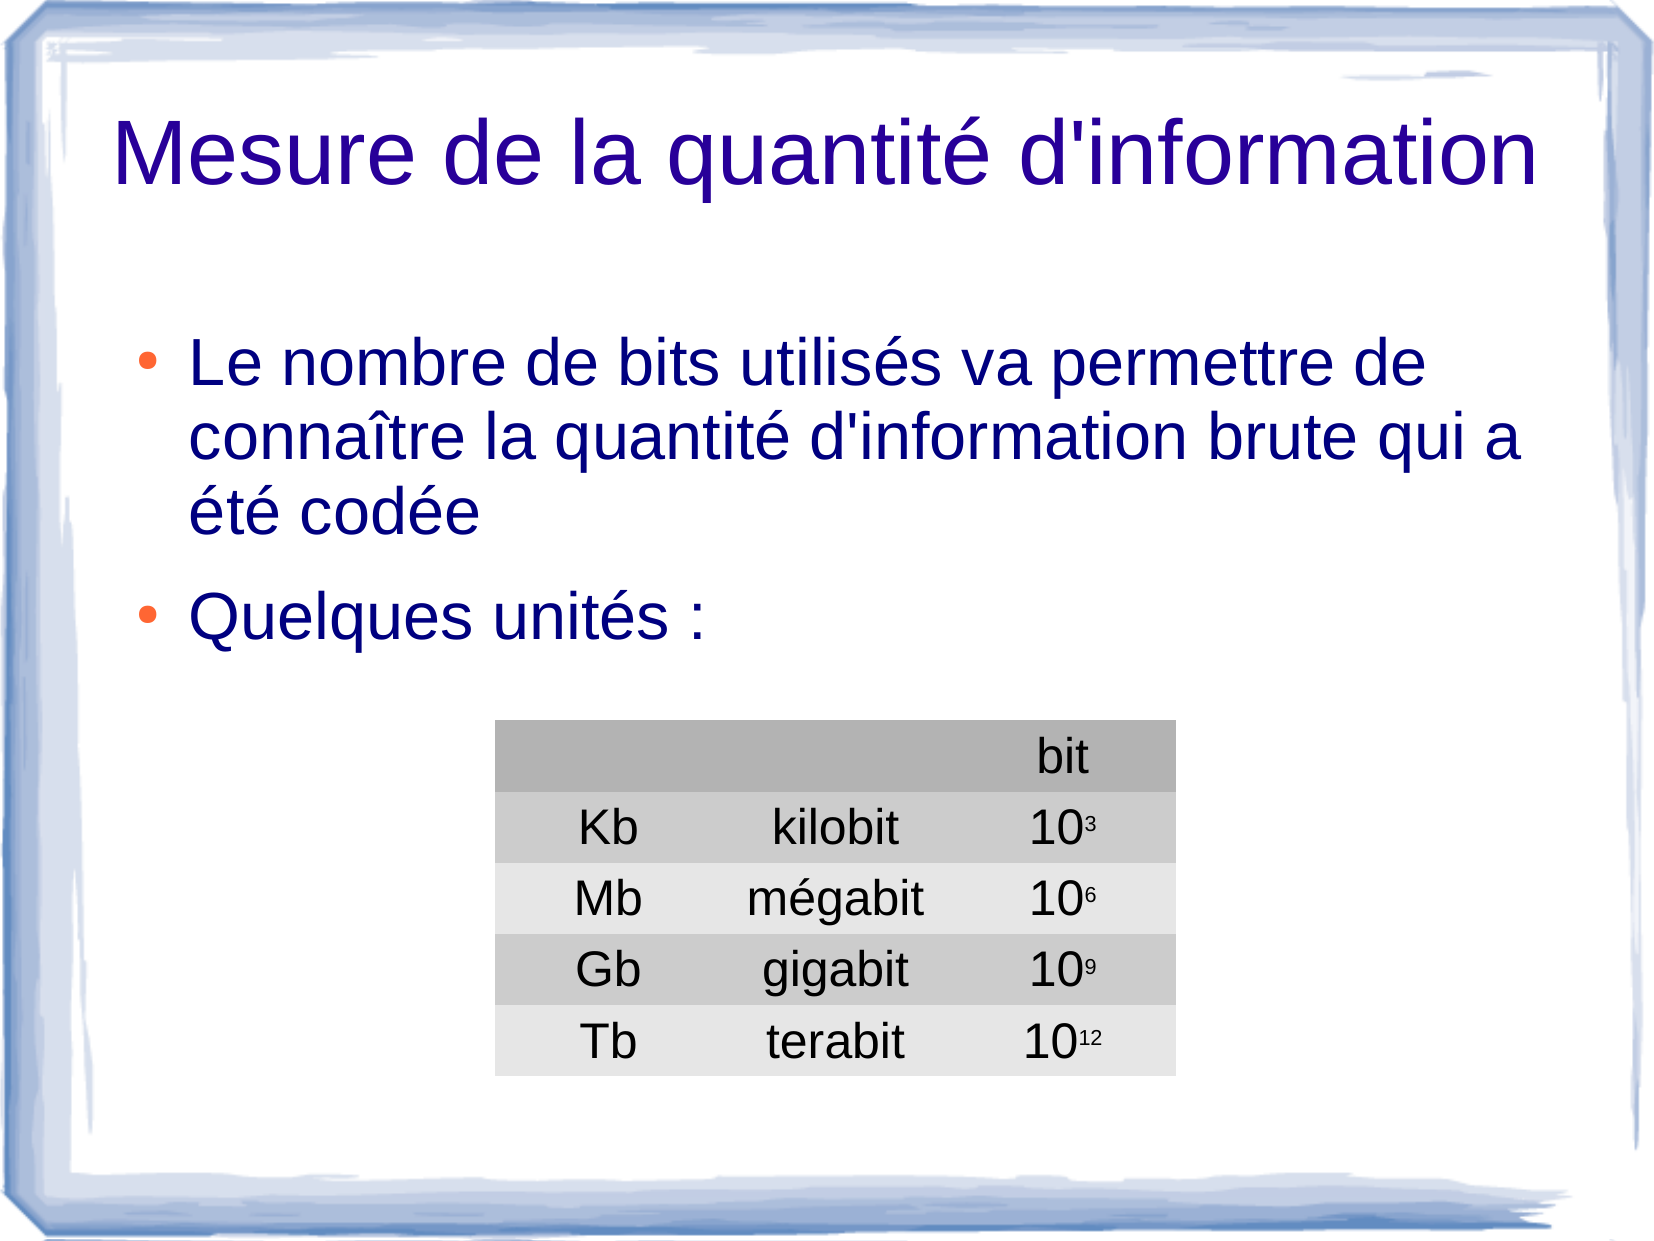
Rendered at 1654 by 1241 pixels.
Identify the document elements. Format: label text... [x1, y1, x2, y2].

table_cell 106 [949, 863, 1176, 934]
table_cell Gb [495, 934, 722, 1005]
list Le nombre de bits utilisés va permettre de connaître la quantité d'information brute qui a été codée Quelques unités : [118, 324, 1595, 1123]
table_header [722, 720, 949, 792]
title Mesure de la quantité d'information [82, 49, 1571, 257]
table_cell terabit [722, 1005, 949, 1076]
table_cell 103 [949, 792, 1176, 863]
table_cell gigabit [722, 934, 949, 1005]
table_cell Kb [495, 792, 722, 863]
table_cell Mb [495, 863, 722, 934]
table_header bit [949, 720, 1176, 792]
picture [0, 0, 1654, 1241]
table_header [495, 720, 722, 792]
table_cell 1012 [949, 1005, 1176, 1076]
table_cell mégabit [722, 863, 949, 934]
table_cell 109 [949, 934, 1176, 1005]
table_cell Tb [495, 1005, 722, 1076]
table_cell kilobit [722, 792, 949, 863]
